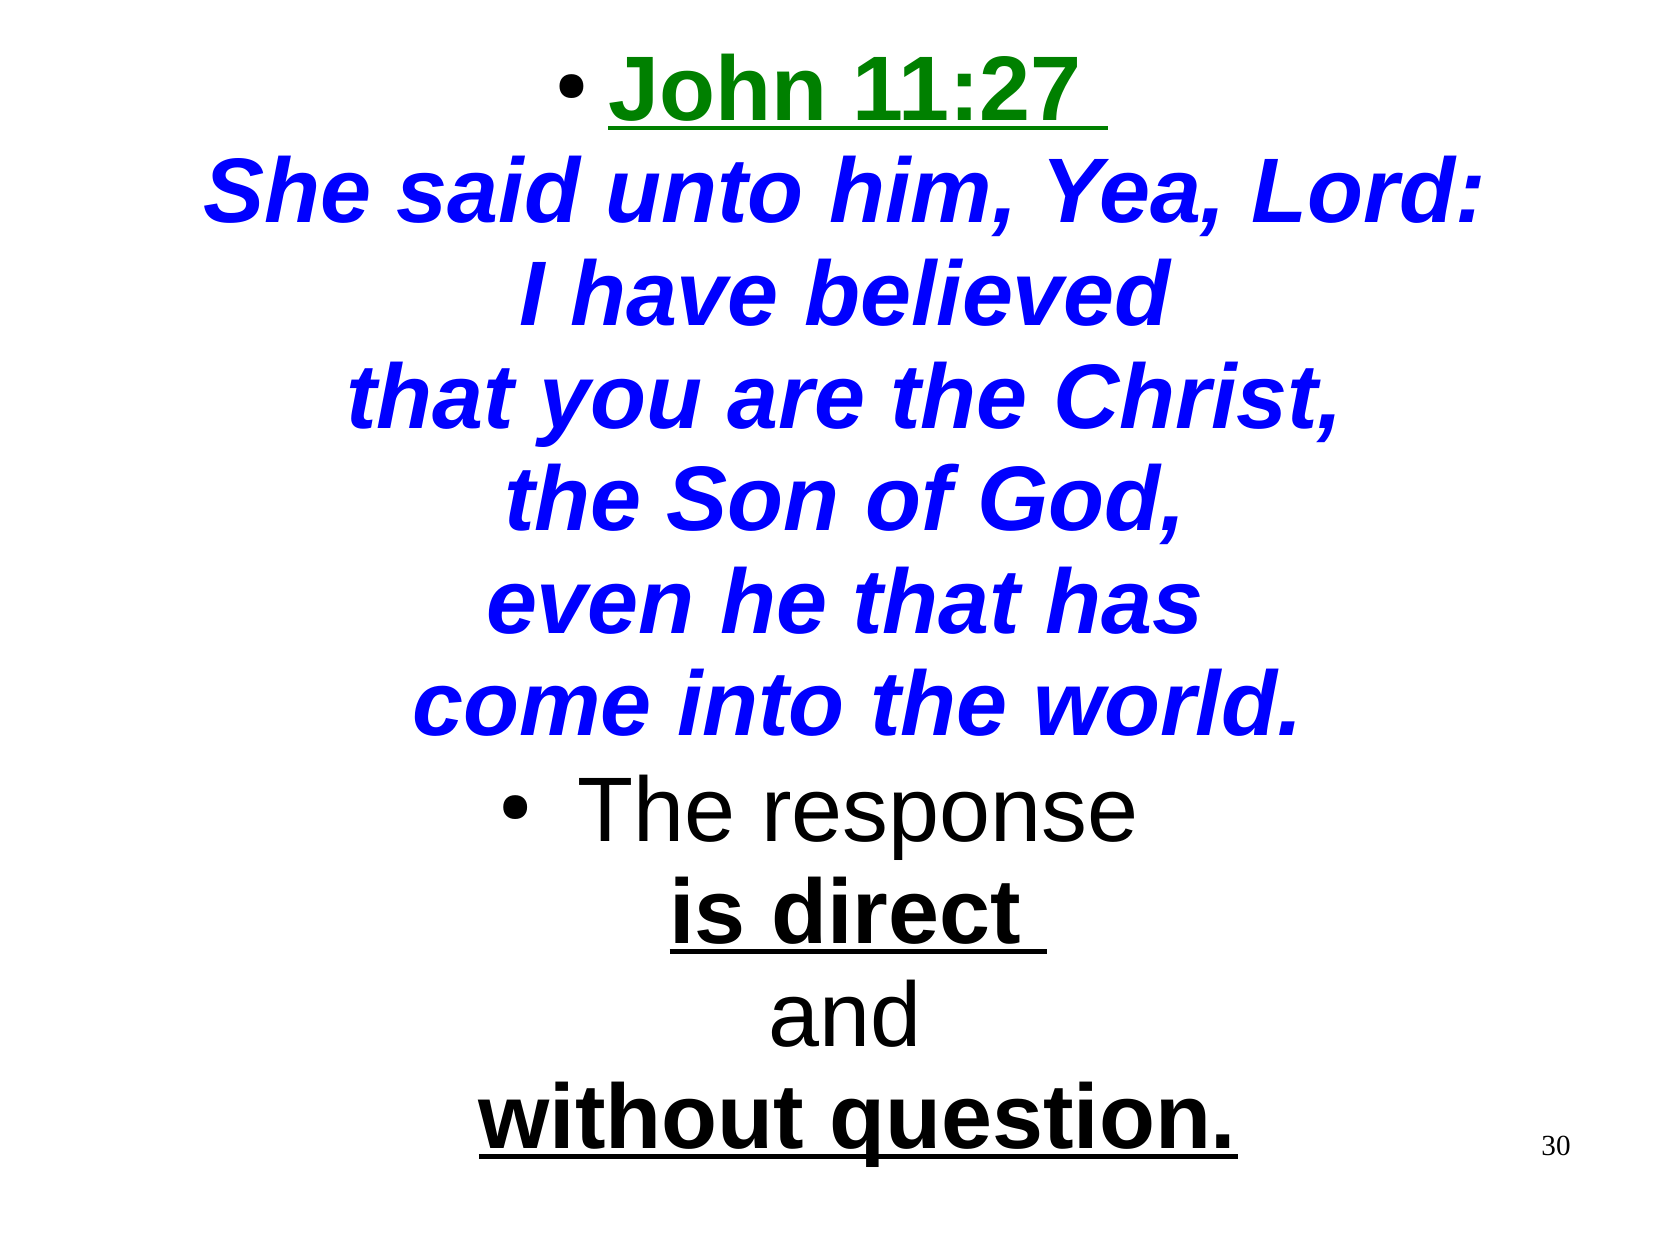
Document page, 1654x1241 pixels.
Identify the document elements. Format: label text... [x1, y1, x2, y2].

list John 11:27 She said unto him, Yea, Lord: I have believed that you are the Christ, the Son of God, even he that has come into the world. The response is direct and without question. [37, 37, 1613, 1201]
